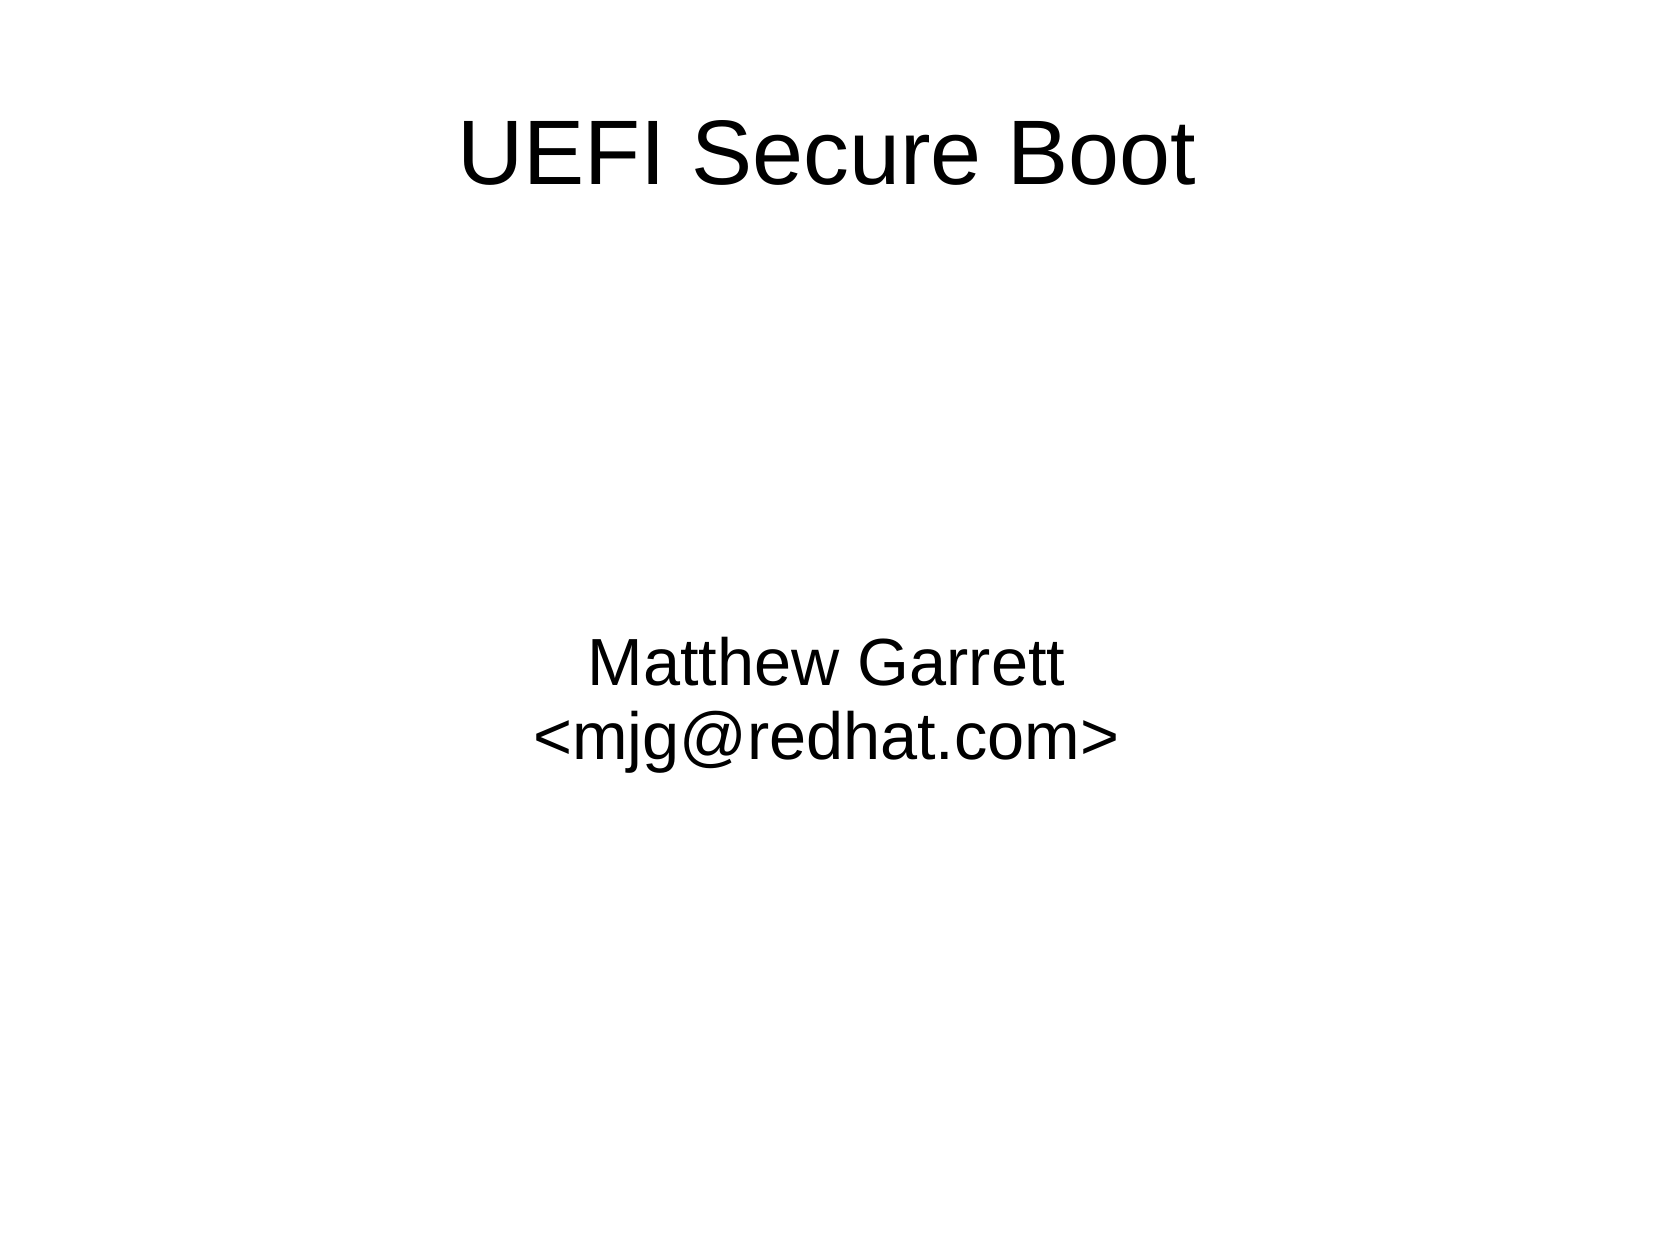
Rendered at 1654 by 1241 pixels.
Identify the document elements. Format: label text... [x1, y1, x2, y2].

title UEFI Secure Boot [82, 49, 1571, 257]
subtitle Matthew Garrett <mjg@redhat.com> [82, 290, 1571, 1109]
